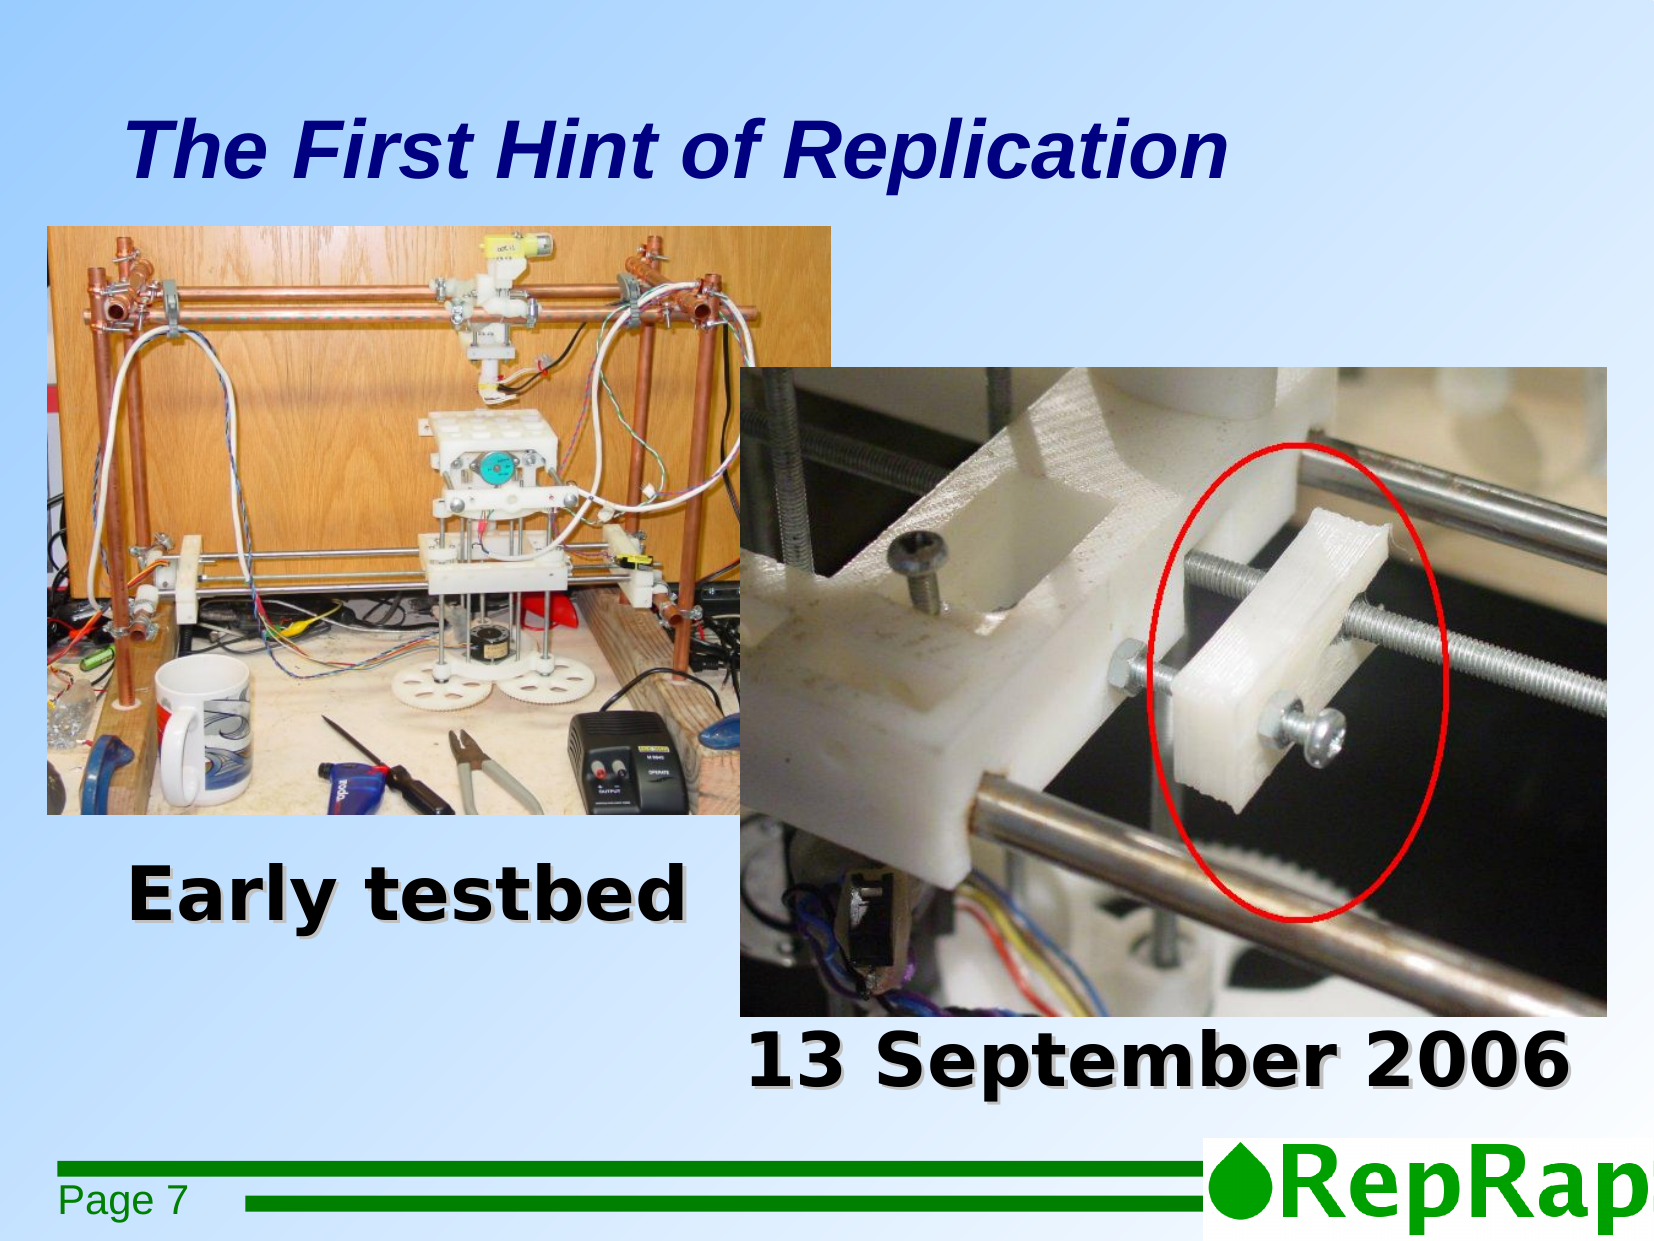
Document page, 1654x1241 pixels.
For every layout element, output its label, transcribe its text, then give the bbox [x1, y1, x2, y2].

title The First Hint of Replication [121, 46, 1534, 254]
picture [1203, 1138, 1654, 1241]
picture [47, 226, 1607, 1018]
text_box 13 September 2006 [743, 1016, 1574, 1104]
text_box Early testbed [124, 850, 740, 941]
